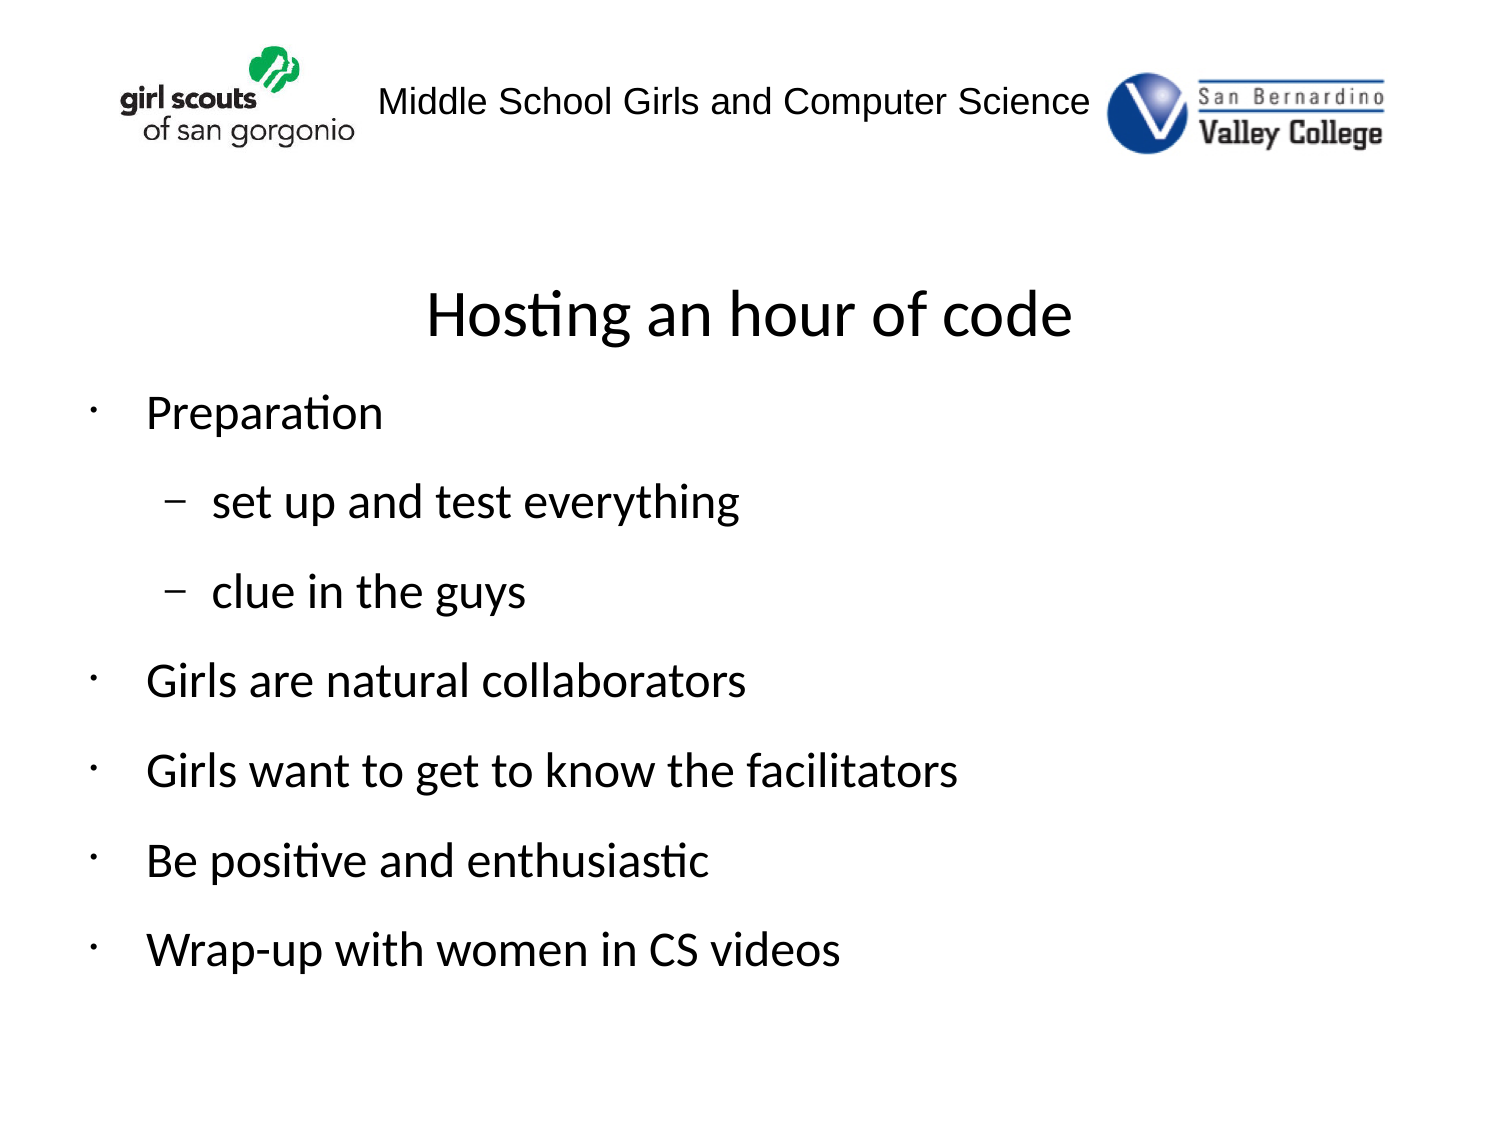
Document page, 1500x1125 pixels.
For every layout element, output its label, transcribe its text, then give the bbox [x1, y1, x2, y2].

picture [112, 44, 376, 156]
list Hosting an hour of code Preparation set up and test everything clue in the guys Girls are natural collaborators Girls want to get to know the facilitators Be positive and enthusiastic Wrap-up with women in CS videos [75, 262, 1425, 1005]
picture [1105, 67, 1388, 156]
